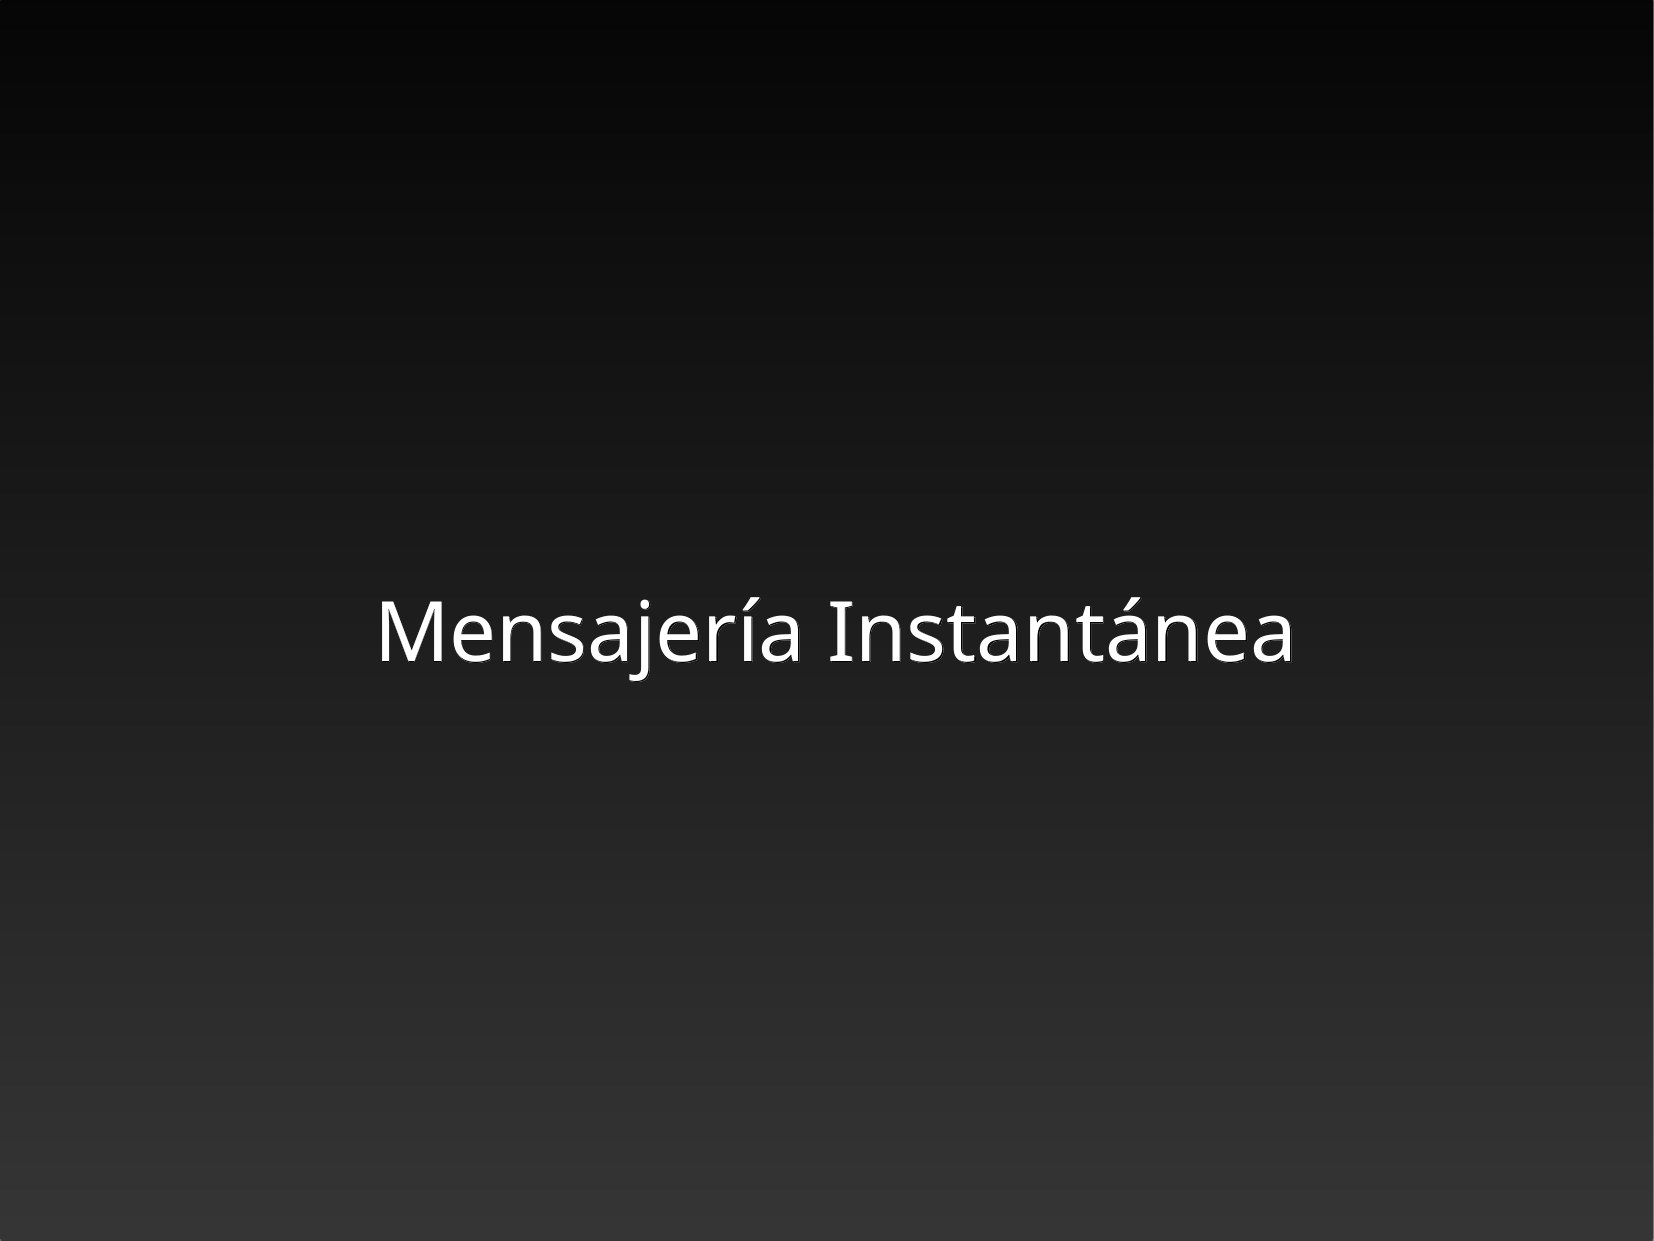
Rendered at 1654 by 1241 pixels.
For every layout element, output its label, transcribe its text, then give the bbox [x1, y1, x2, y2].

text_box Mensajería Instantánea [359, 565, 1295, 675]
picture [0, 0, 1654, 1241]
